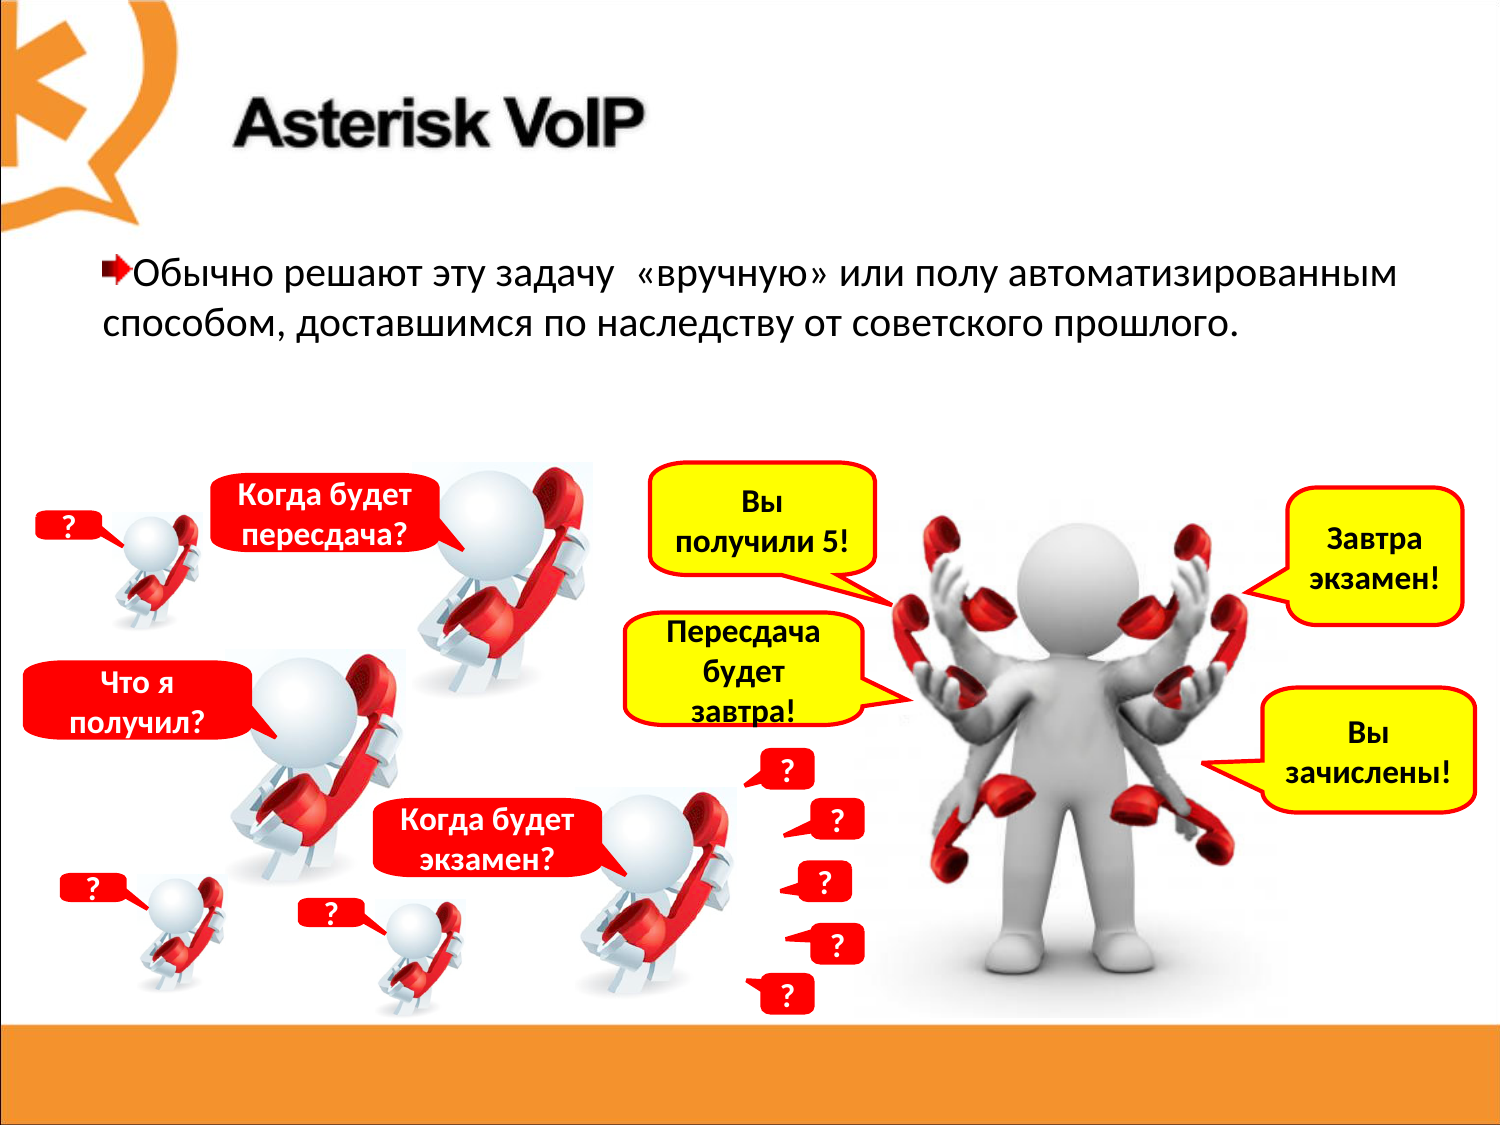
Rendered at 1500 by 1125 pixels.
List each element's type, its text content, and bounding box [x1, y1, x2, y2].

text_box ? [299, 899, 386, 934]
text_box Пересдача будет завтра! [624, 612, 907, 726]
text_box ? [783, 799, 863, 838]
text_box Вы получили 5! [649, 462, 893, 606]
text_box Когда будет пересдача? [212, 474, 464, 551]
text_box Обычно решают эту задачу «вручную» или полу автоматизированным способом, доставшимся по наследству от советского прошлого. [87, 237, 1450, 438]
text_box Что я получил? [24, 662, 276, 738]
text_box Когда будет экзамен? [374, 800, 626, 876]
text_box ? [746, 974, 813, 1013]
text_box ? [785, 924, 863, 963]
text_box Вы зачислены! [1201, 687, 1476, 813]
text_box Завтра экзамен! [1246, 487, 1463, 626]
text_box ? [37, 512, 124, 547]
text_box ? [744, 749, 813, 788]
picture [0, 0, 1500, 1125]
text_box ? [780, 862, 851, 901]
text_box ? [61, 874, 148, 909]
